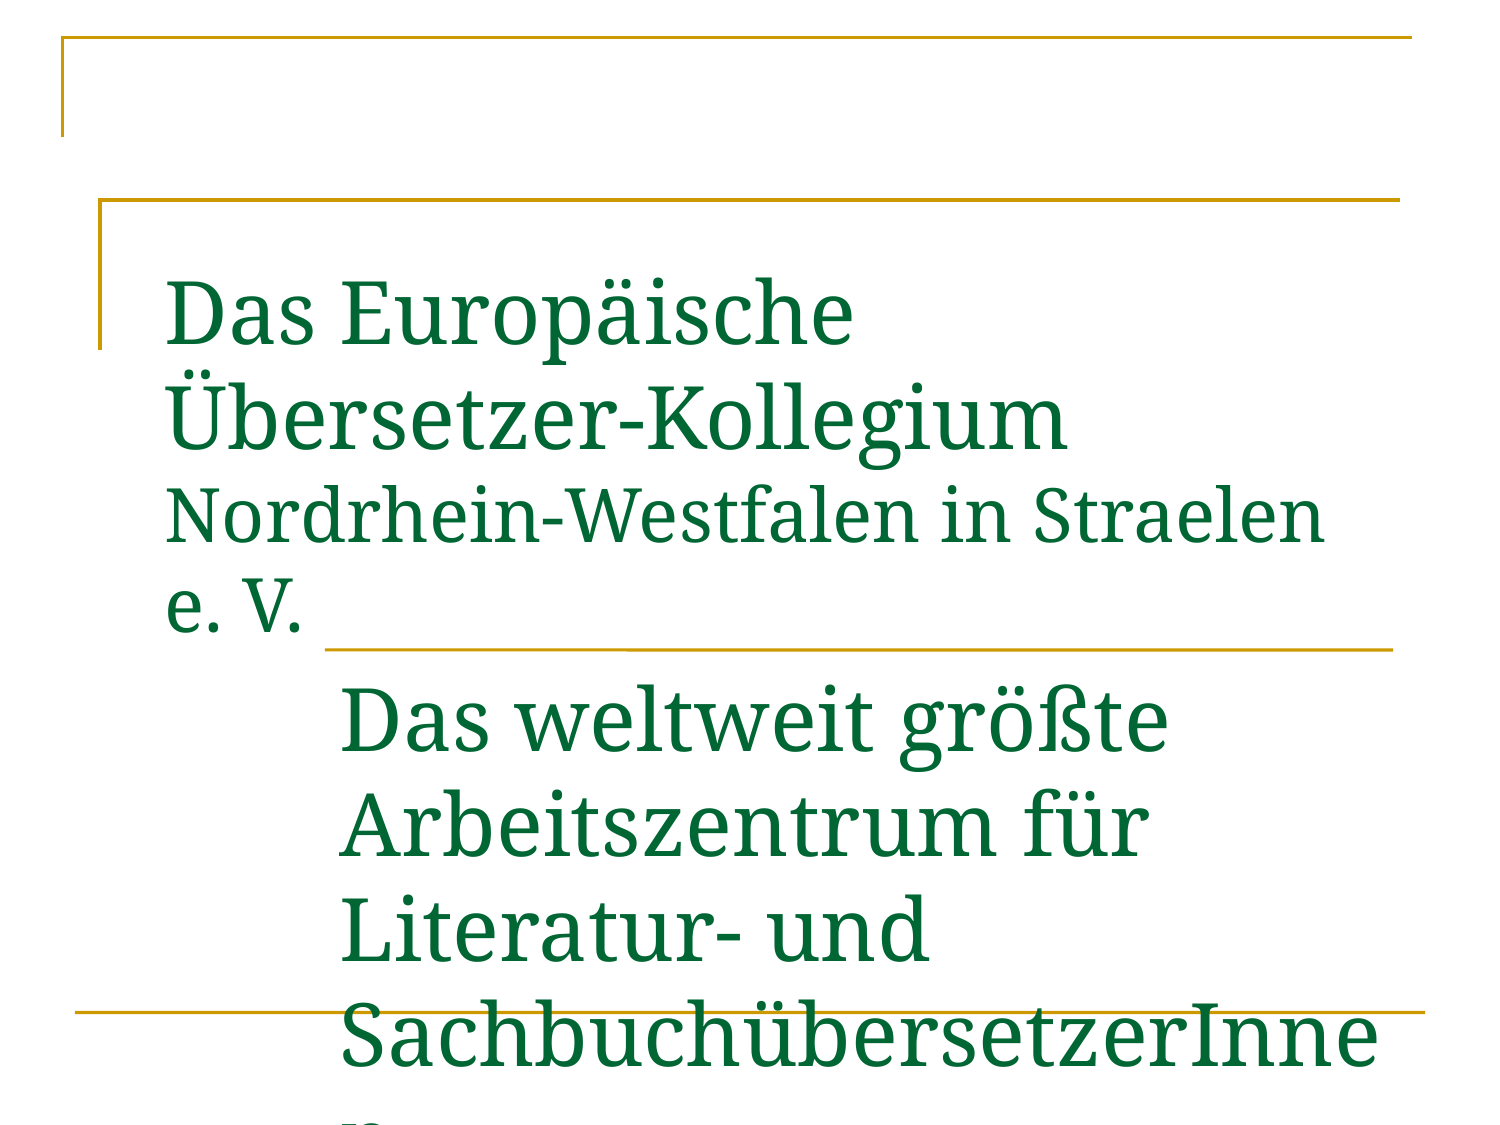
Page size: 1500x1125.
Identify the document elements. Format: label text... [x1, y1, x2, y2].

title Das Europäische Übersetzer-Kollegium Nordrhein-Westfalen in Straelen e. V. [150, 249, 1401, 538]
subtitle Das weltweit größte Arbeitszentrum für Literatur- und SachbuchübersetzerInnen [324, 657, 1400, 945]
